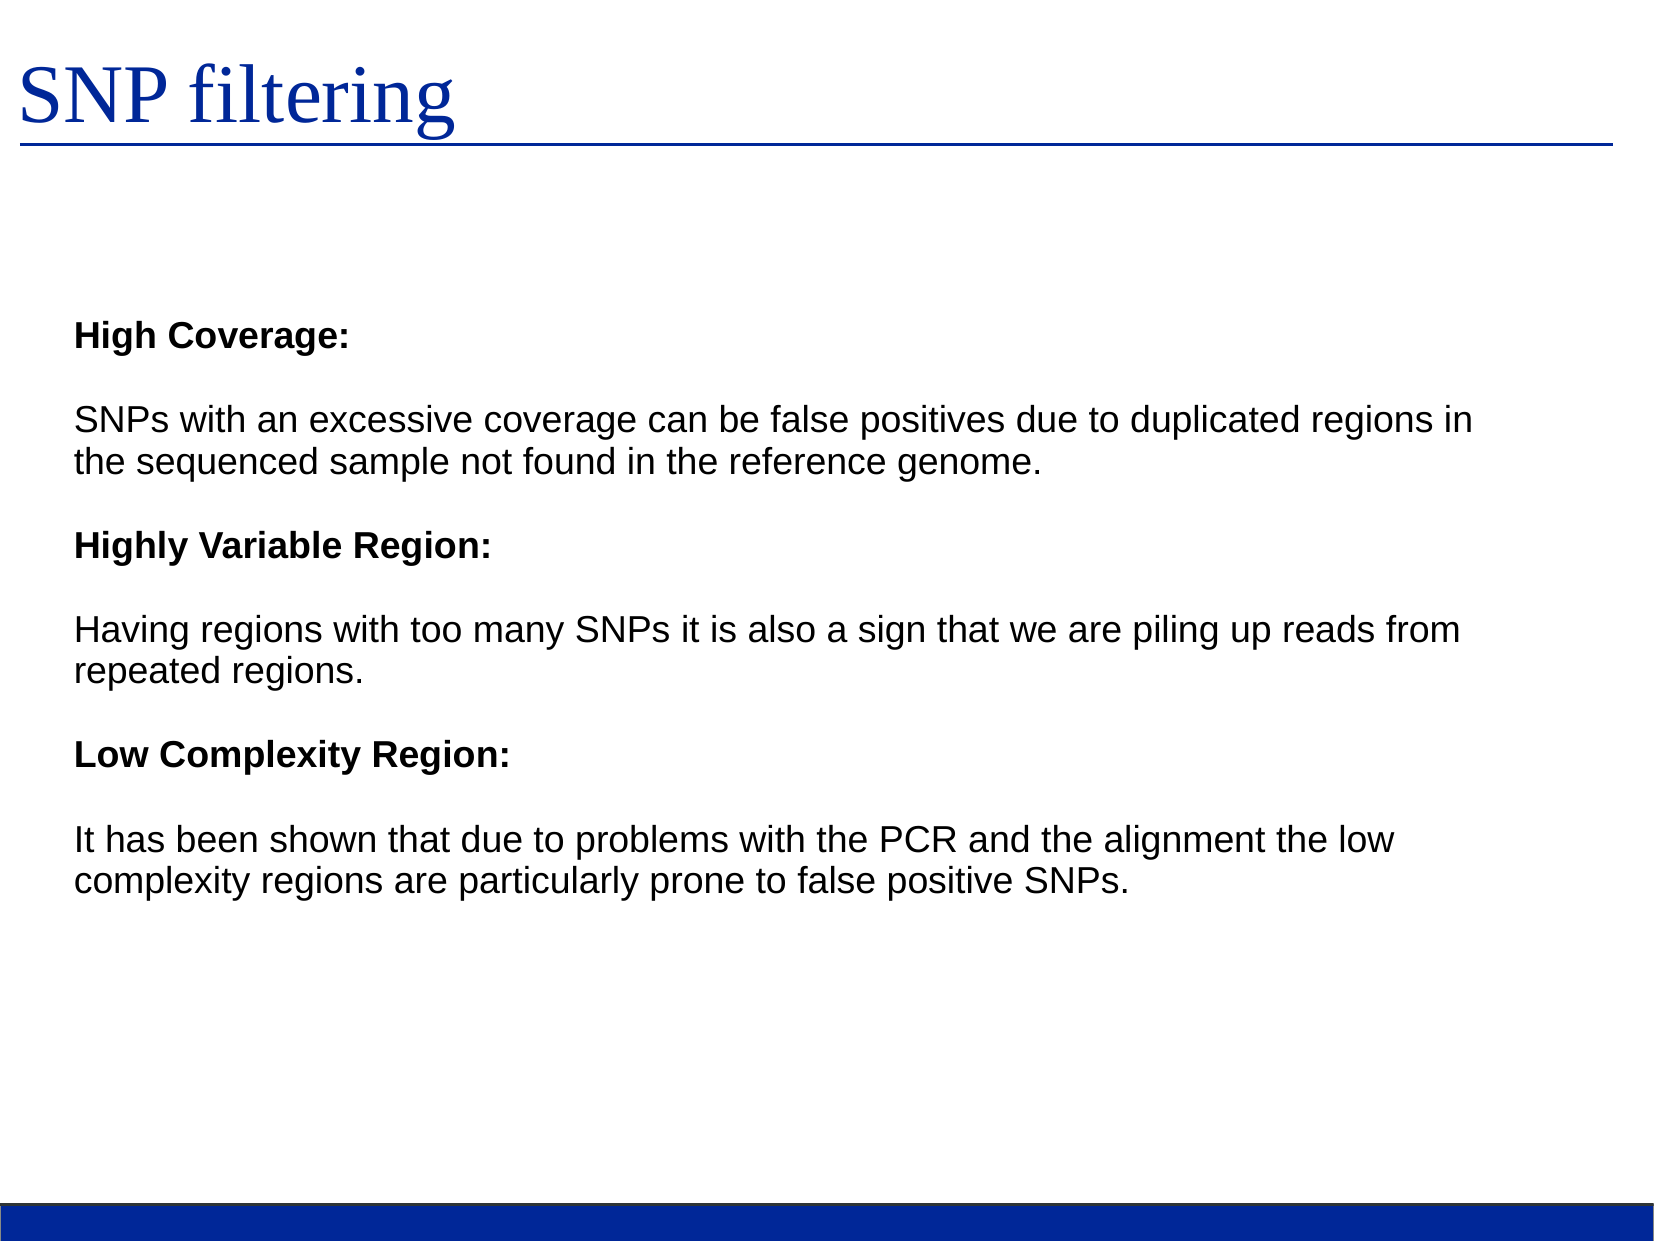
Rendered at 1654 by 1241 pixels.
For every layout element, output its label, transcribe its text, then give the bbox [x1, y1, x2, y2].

title SNP filtering [17, 0, 1589, 198]
text_box High Coverage: SNPs with an excessive coverage can be false positives due to duplicated regions in the sequenced sample not found in the reference genome. Highly Variable Region: Having regions with too many SNPs it is also a sign that we are piling up reads from repeated regions. Low Complexity Region: It has been shown that due to problems with the PCR and the alignment the low complexity regions are particularly prone to false positive SNPs. [59, 306, 1548, 910]
